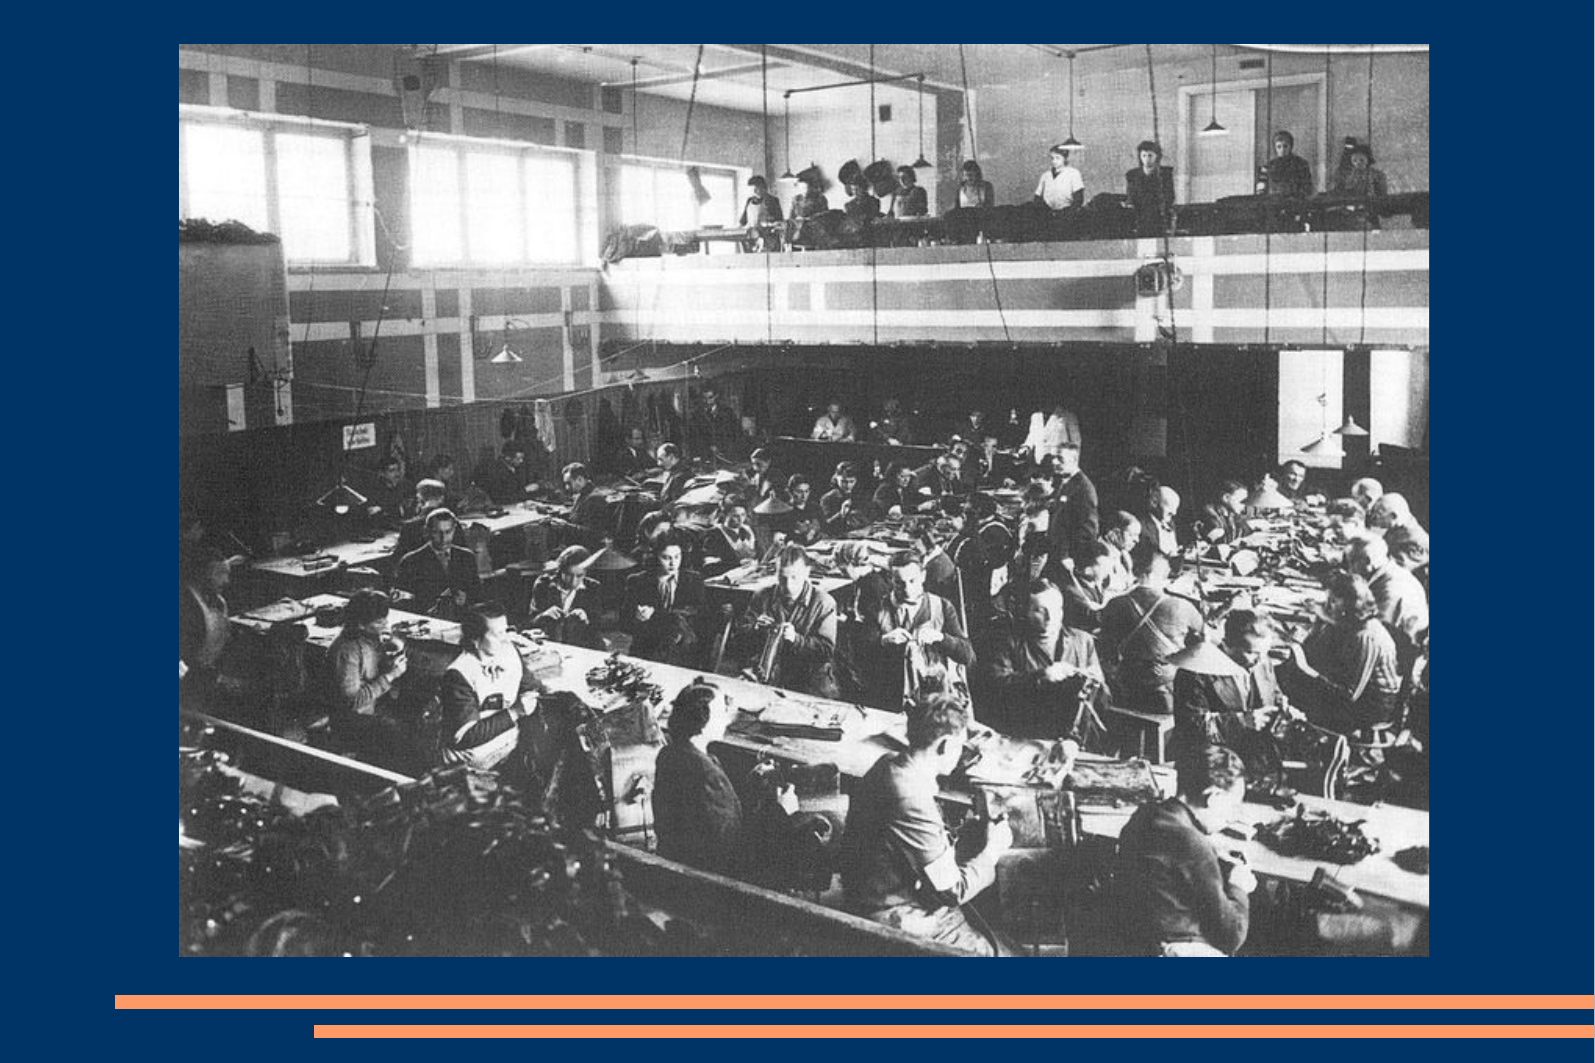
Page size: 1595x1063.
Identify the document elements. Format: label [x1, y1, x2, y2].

picture [179, 44, 1430, 957]
